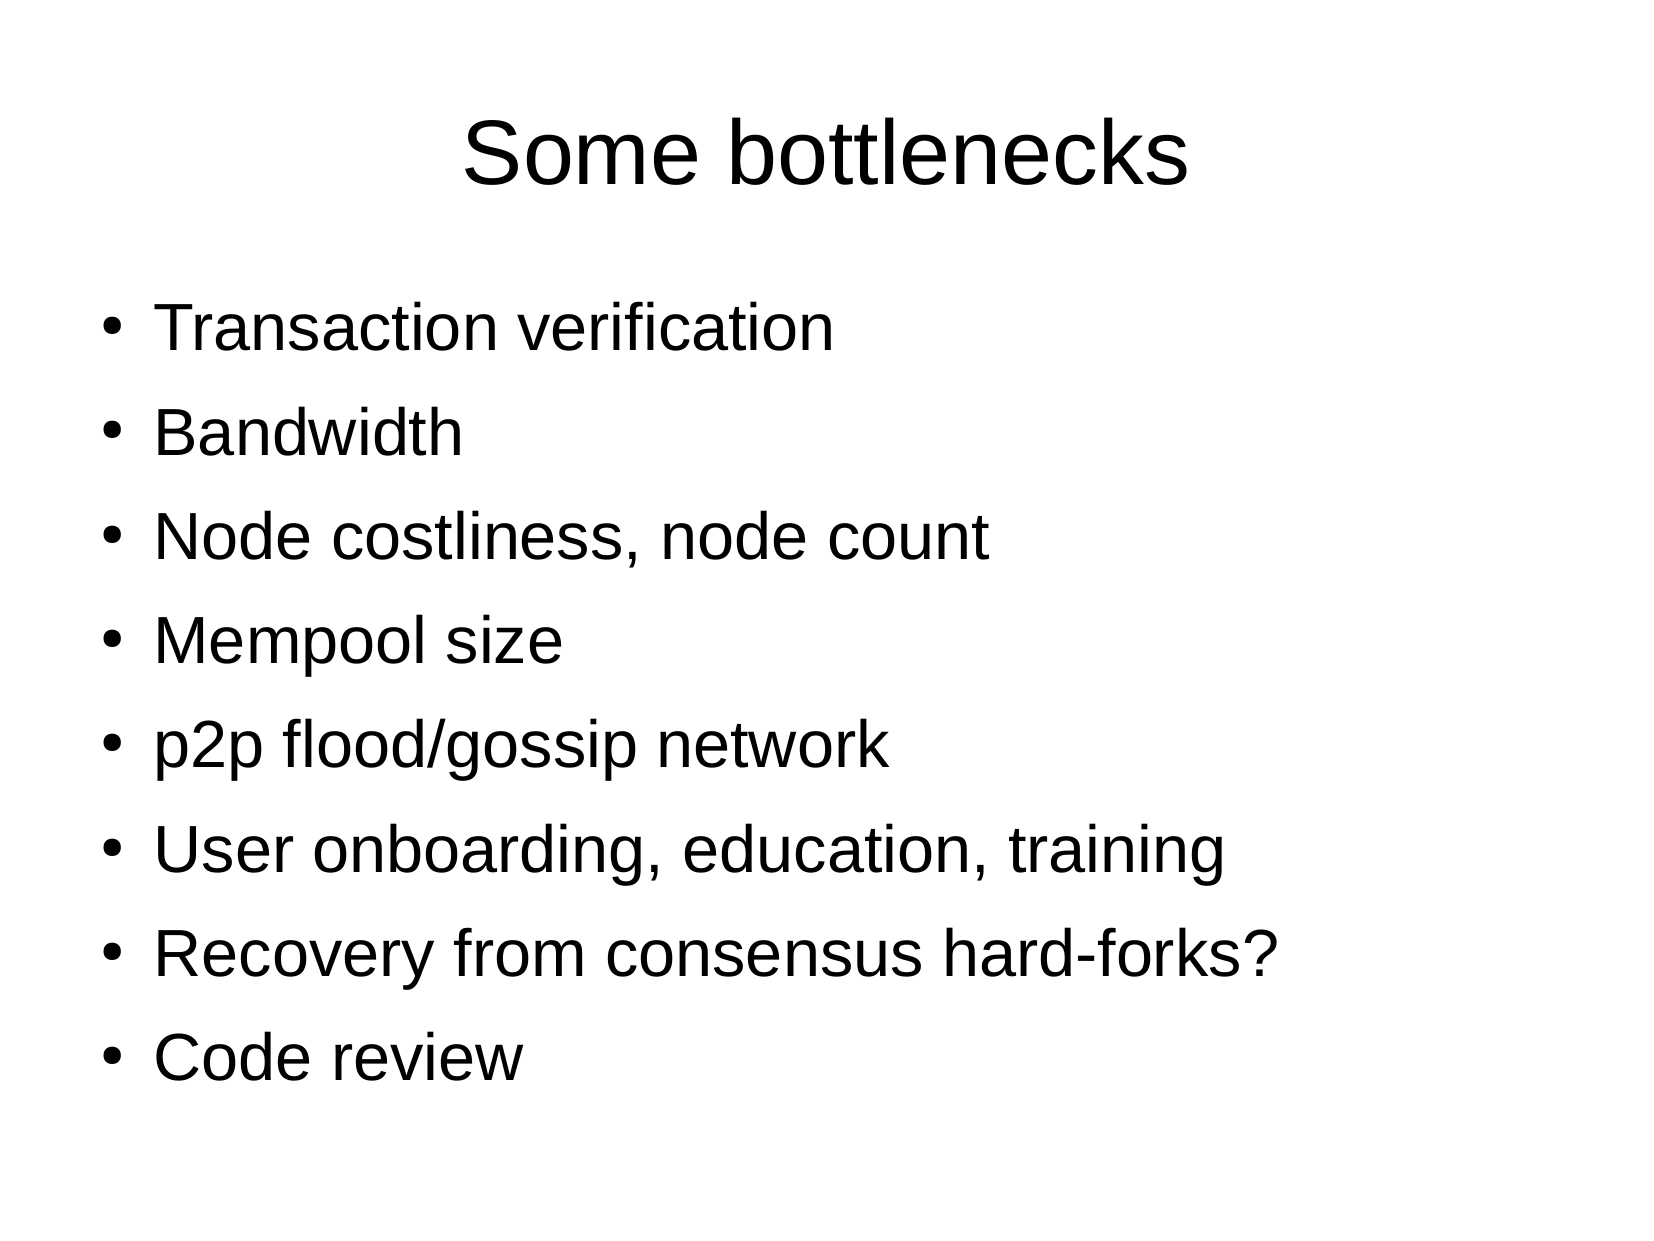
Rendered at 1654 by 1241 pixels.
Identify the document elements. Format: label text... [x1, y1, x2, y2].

list Transaction verification Bandwidth Node costliness, node count Mempool size p2p flood/gossip network User onboarding, education, training Recovery from consensus hard-forks? Code review [82, 290, 1571, 1096]
title Some bottlenecks [82, 49, 1571, 257]
